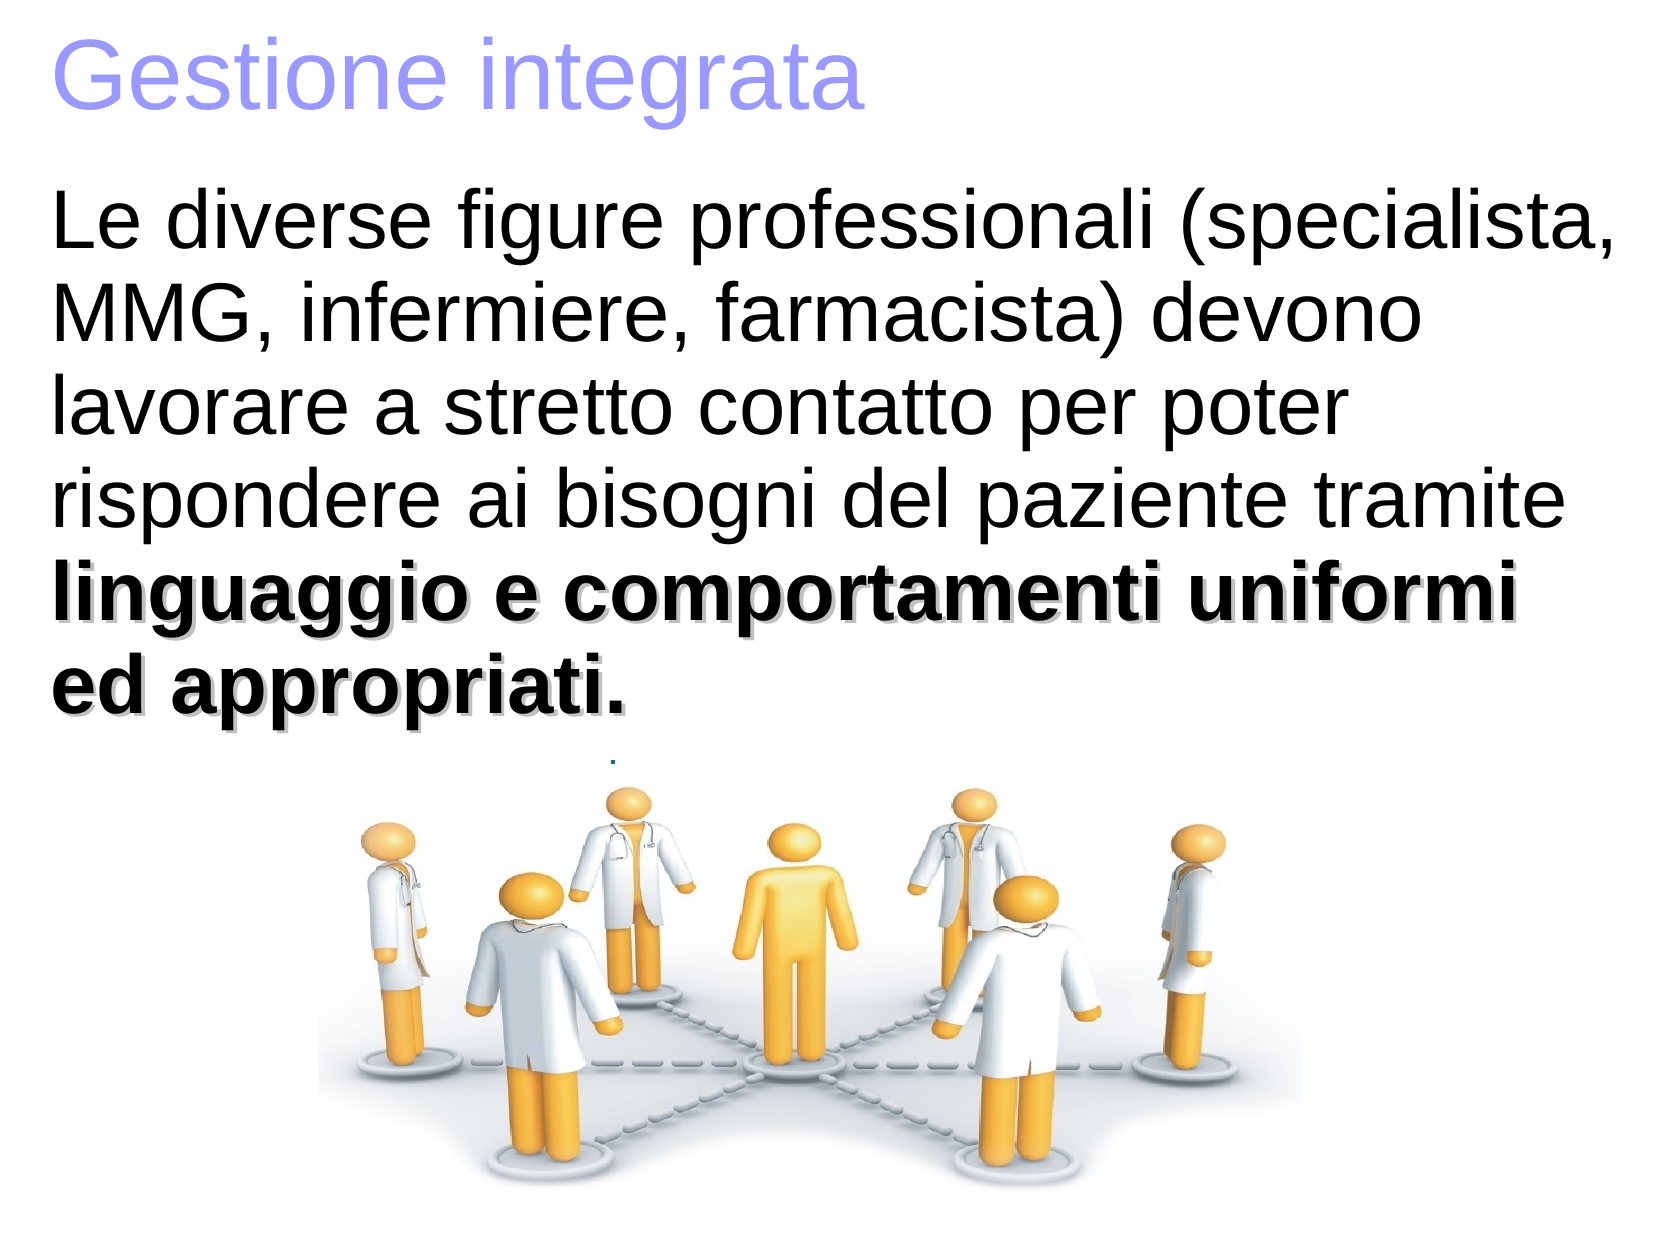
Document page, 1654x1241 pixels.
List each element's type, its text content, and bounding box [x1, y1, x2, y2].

picture [318, 760, 1302, 1212]
text_box Gestione integrata Le diverse figure professionali (specialista, MMG, infermiere, farmacista) devono lavorare a stretto contatto per poter rispondere ai bisogni del paziente tramite linguaggio e comportamenti uniformi ed appropriati. [35, 11, 1654, 739]
